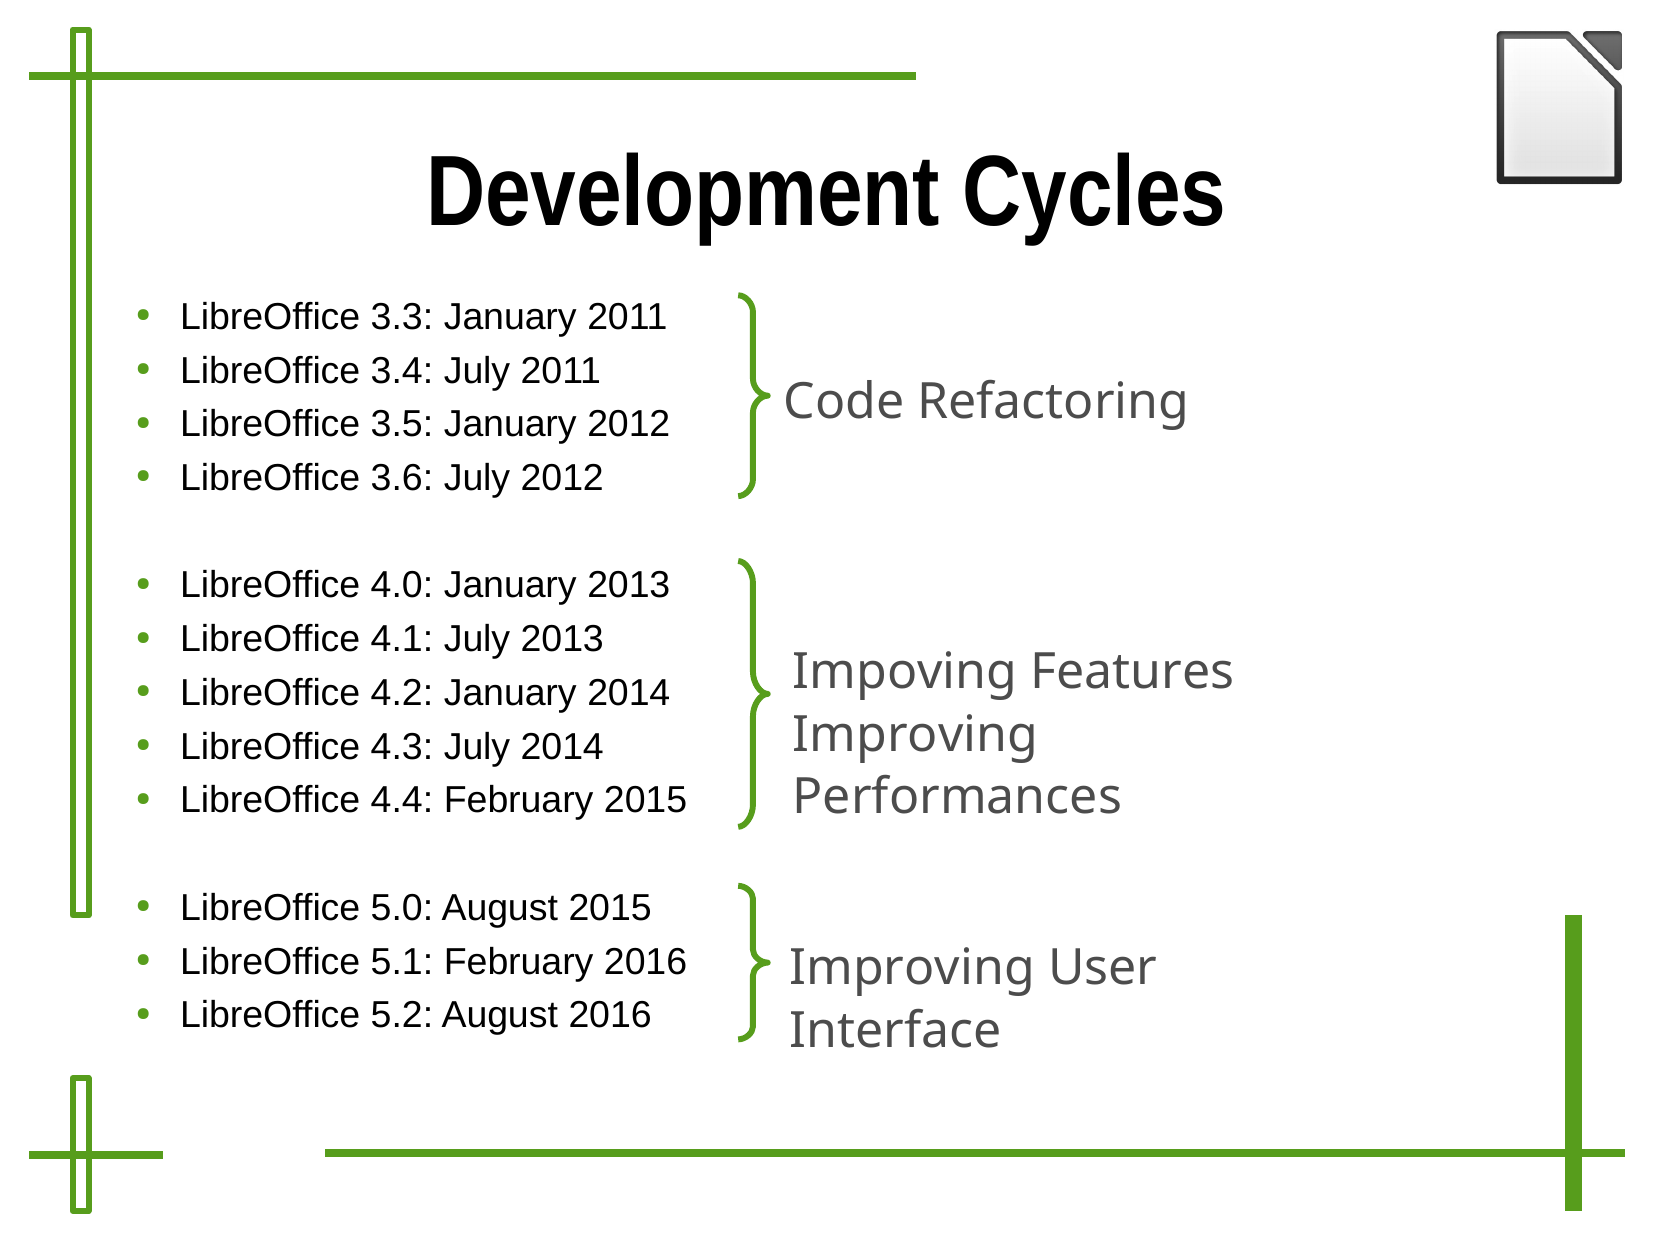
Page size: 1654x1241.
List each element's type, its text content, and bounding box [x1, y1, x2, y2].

text_box Improving User Interface [789, 932, 1384, 996]
picture [1494, 29, 1624, 186]
title Development Cycles [118, 118, 1536, 260]
text_box Impoving Features Improving Performances [777, 628, 1387, 767]
text_box Code Refactoring [783, 365, 1287, 429]
list LibreOffice 3.3: January 2011 LibreOffice 3.4: July 2011 LibreOffice 3.5: January 2012 LibreOffice 3.6: July 2012 LibreOffice 4.0: January 2013 LibreOffice 4.1: July 2013 LibreOffice 4.2: January 2014 LibreOffice 4.3: July 2014 LibreOffice 4.4: February 2015 LibreOffice 5.0: August 2015 LibreOffice 5.1: February 2016 LibreOffice 5.2: August 2016 [118, 295, 1536, 1123]
